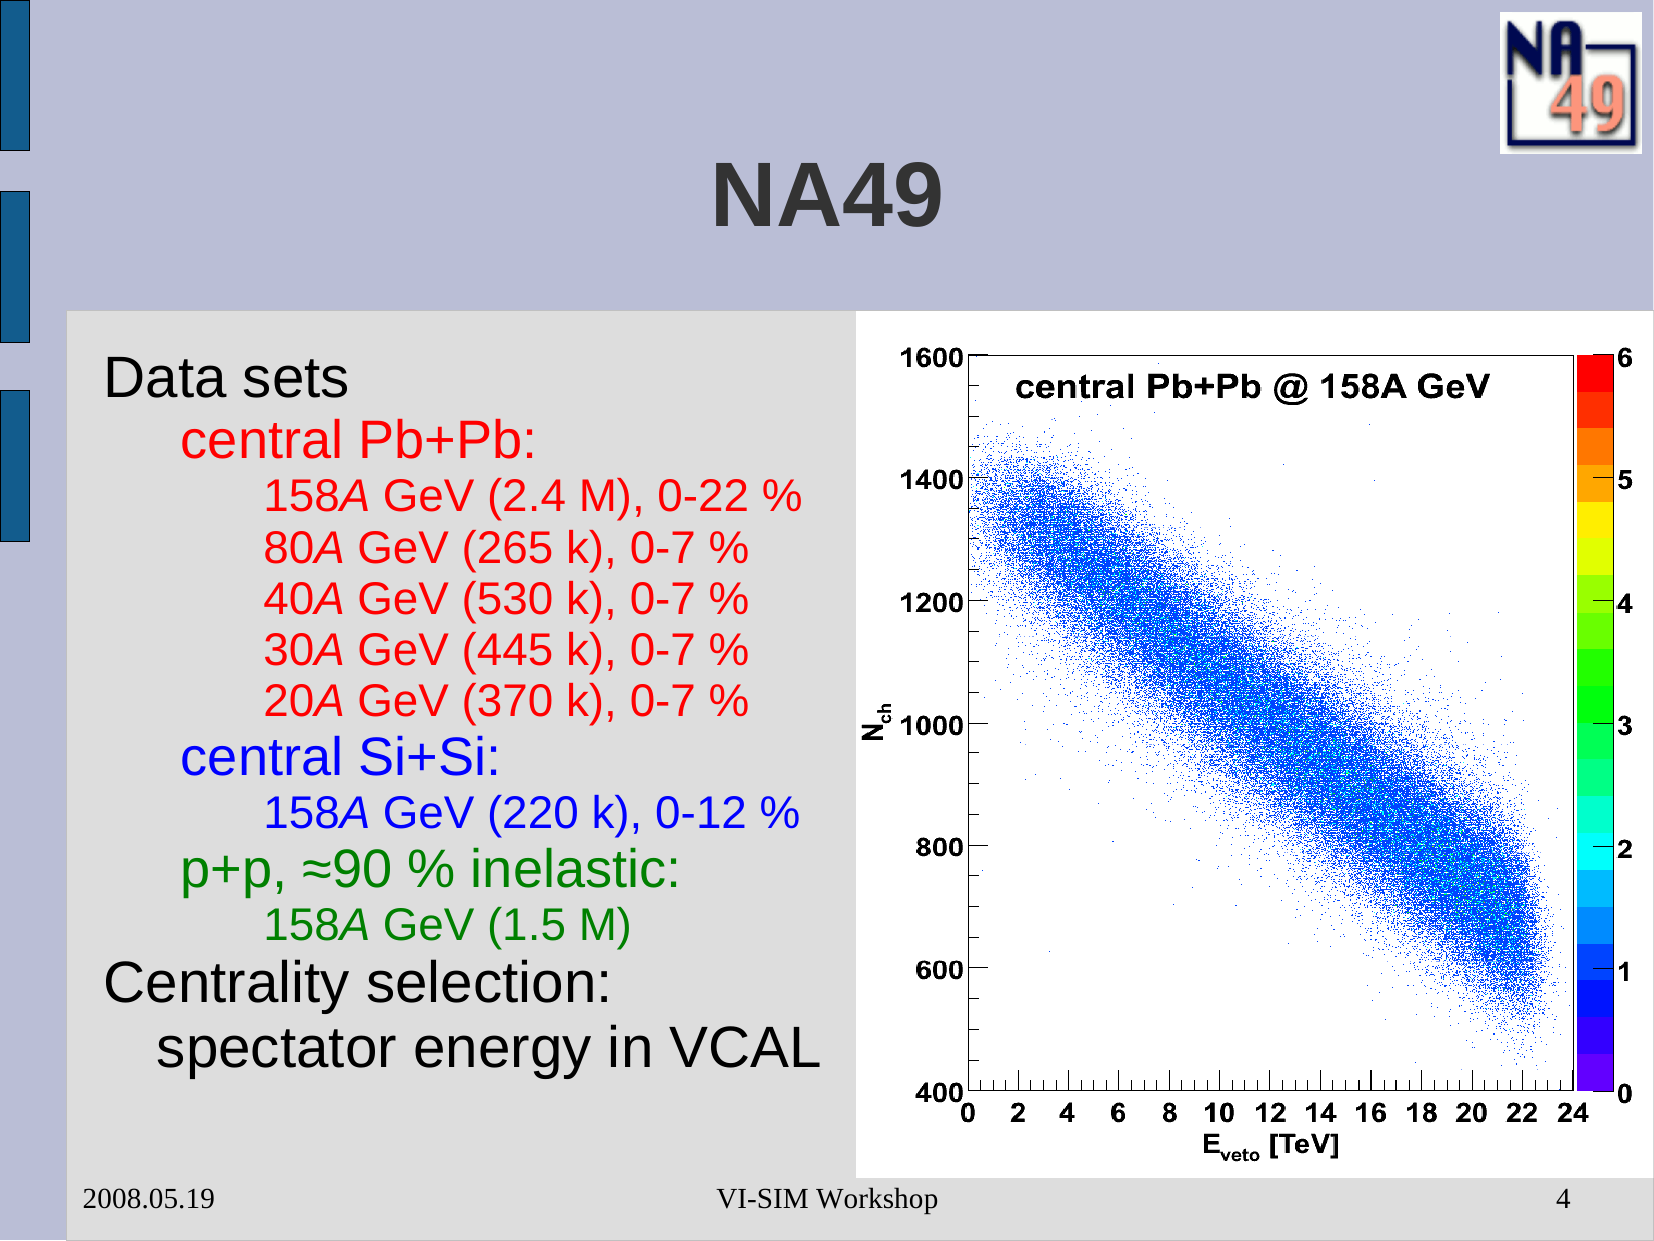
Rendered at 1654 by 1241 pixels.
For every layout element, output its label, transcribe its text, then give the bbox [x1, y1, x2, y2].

picture [856, 311, 1654, 1178]
list Data sets central Pb+Pb: 158A GeV (2.4 M), 0-22 % 80A GeV (265 k), 0-7 % 40A GeV (530 k), 0-7 % 30A GeV (445 k), 0-7 % 20A GeV (370 k), 0-7 % central Si+Si: 158A GeV (220 k), 0-12 % p+p, ≈90 % inelastic: 158A GeV (1.5 M) Centrality selection: spectator energy in VCAL [86, 344, 856, 1112]
picture [1500, 12, 1642, 154]
title NA49 [121, 98, 1534, 291]
